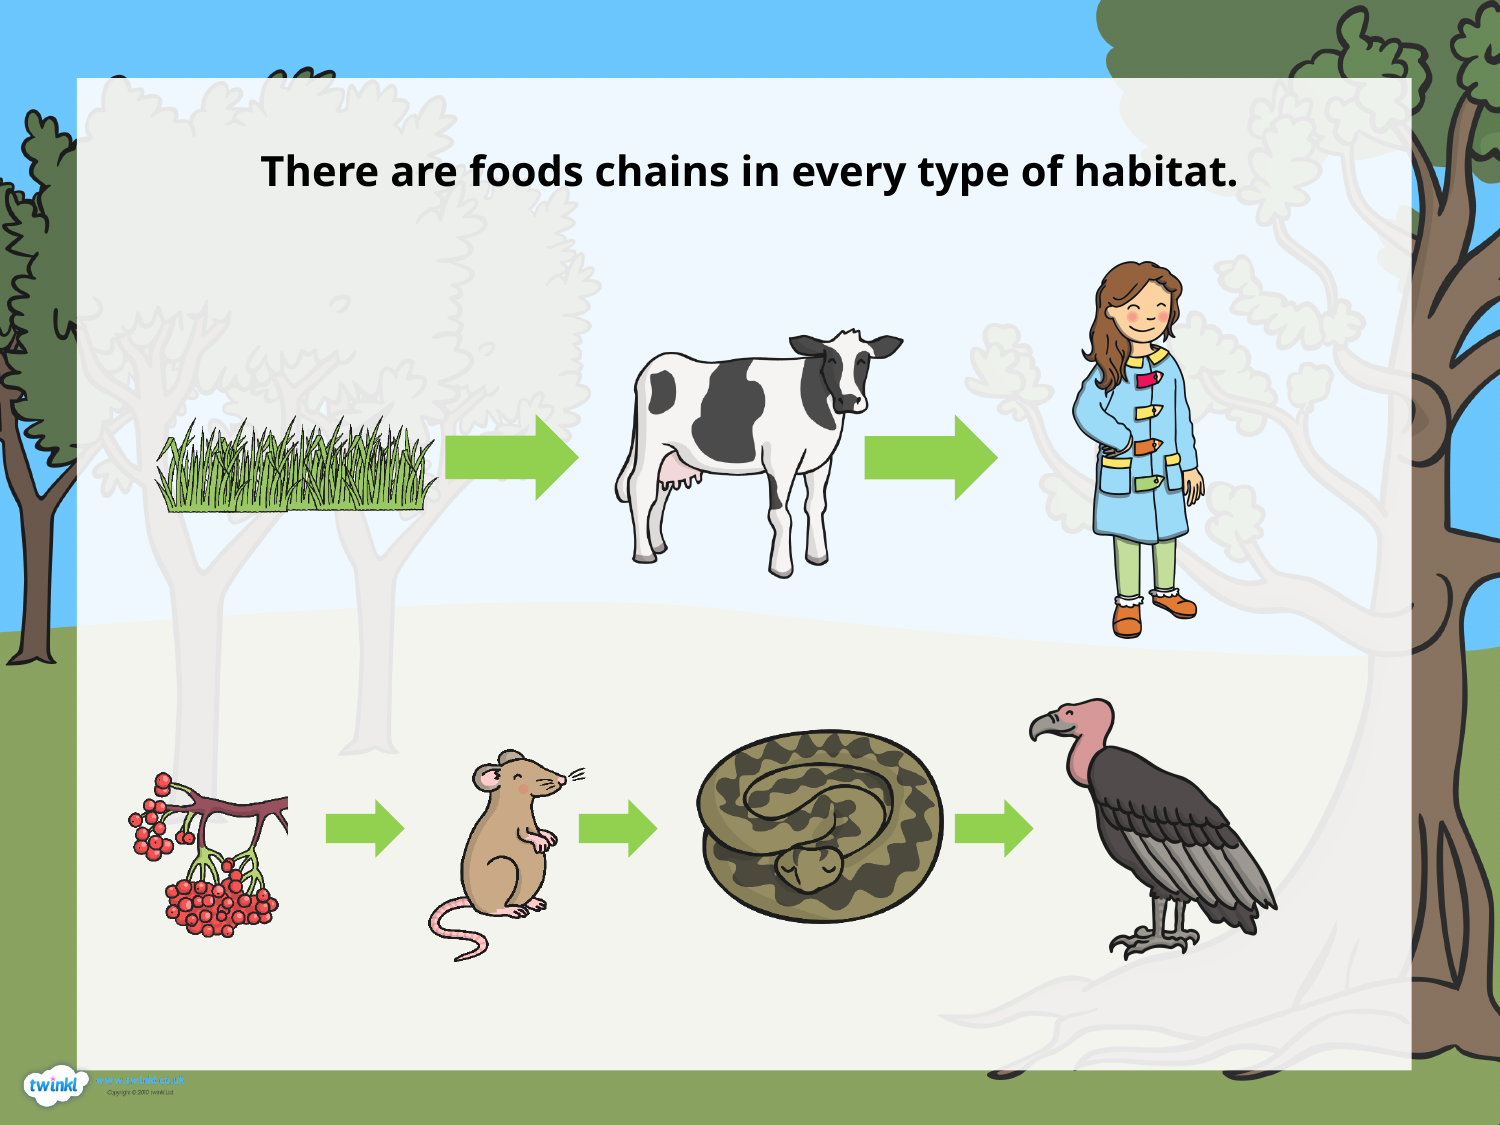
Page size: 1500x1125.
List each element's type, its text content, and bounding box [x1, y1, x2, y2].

picture [17, 1058, 184, 1113]
picture [428, 749, 586, 962]
text_box [77, 78, 1412, 1070]
picture [614, 328, 904, 579]
picture [1072, 261, 1205, 640]
picture [154, 415, 439, 513]
picture [696, 729, 944, 924]
picture [128, 772, 288, 939]
text_box There are foods chains in every type of habitat. [117, 137, 1383, 203]
picture [1029, 698, 1278, 961]
